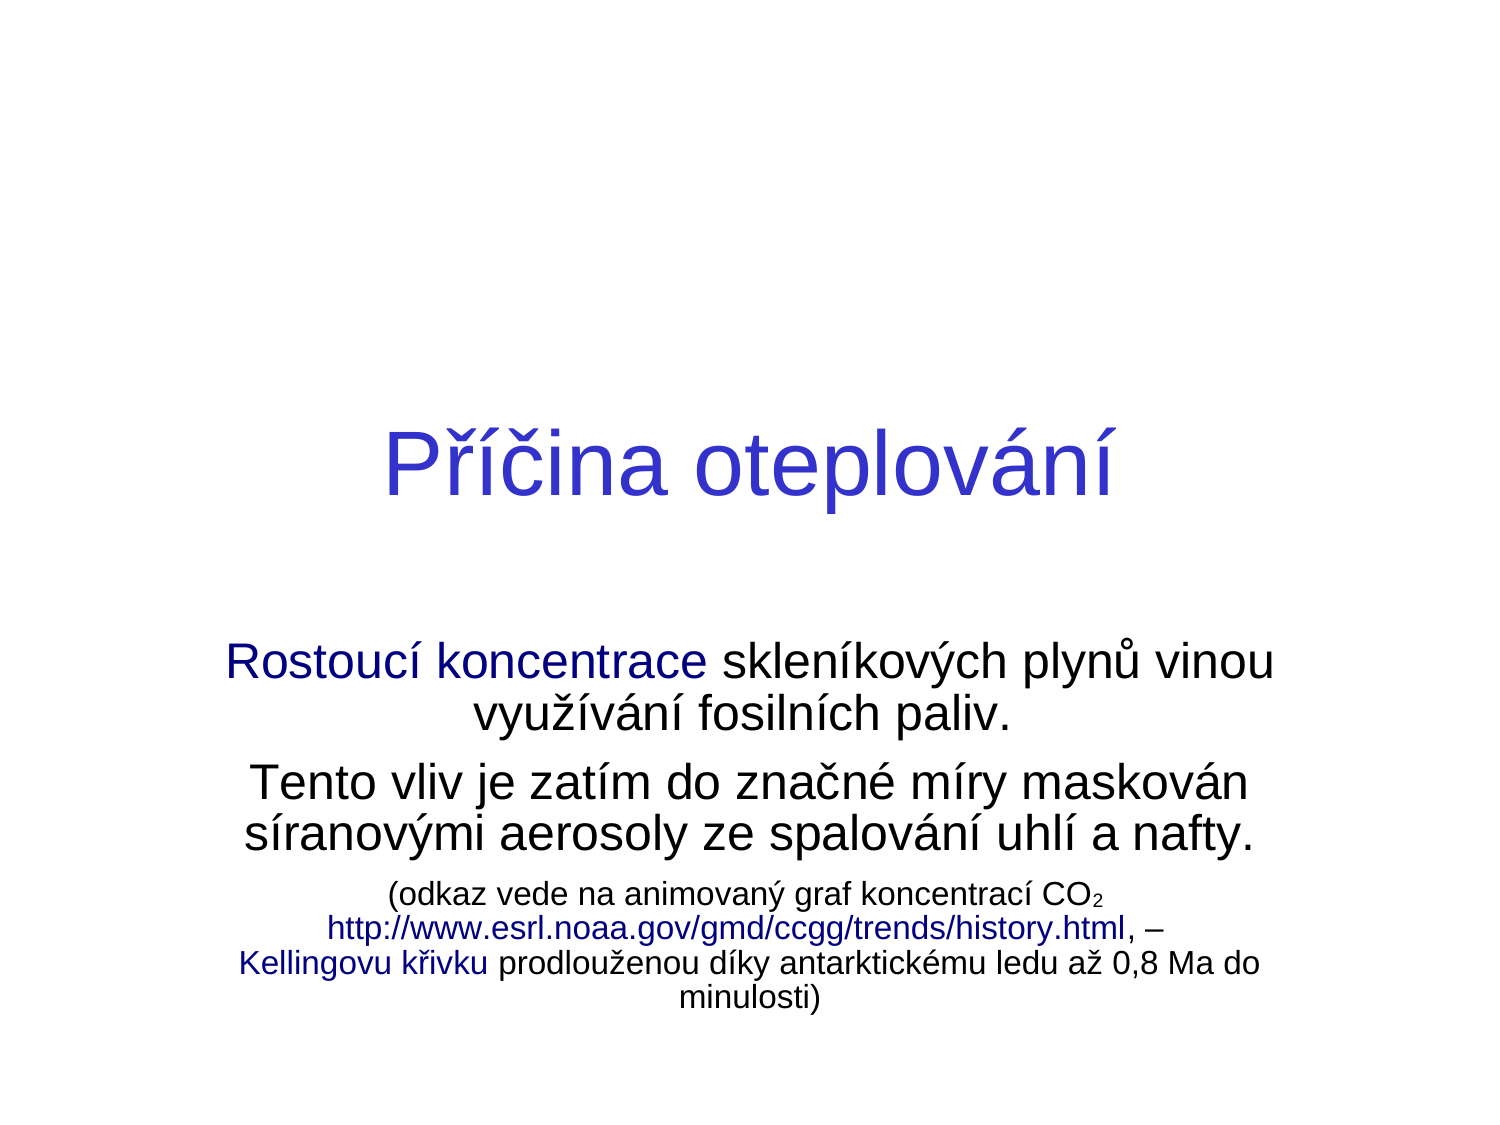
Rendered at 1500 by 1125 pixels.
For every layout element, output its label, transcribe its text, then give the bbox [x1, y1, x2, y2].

subtitle Rostoucí koncentrace skleníkových plynů vinou využívání fosilních paliv. Tento vliv je zatím do značné míry maskován síranovými aerosoly ze spalování uhlí a nafty. (odkaz vede na animovaný graf koncentrací CO2 http://www.esrl.noaa.gov/gmd/ccgg/trends/history.html, – Kellingovu křivku prodlouženou díky antarktickému ledu až 0,8 Ma do minulosti) [225, 637, 1276, 1031]
title Příčina oteplování [112, 373, 1388, 562]
